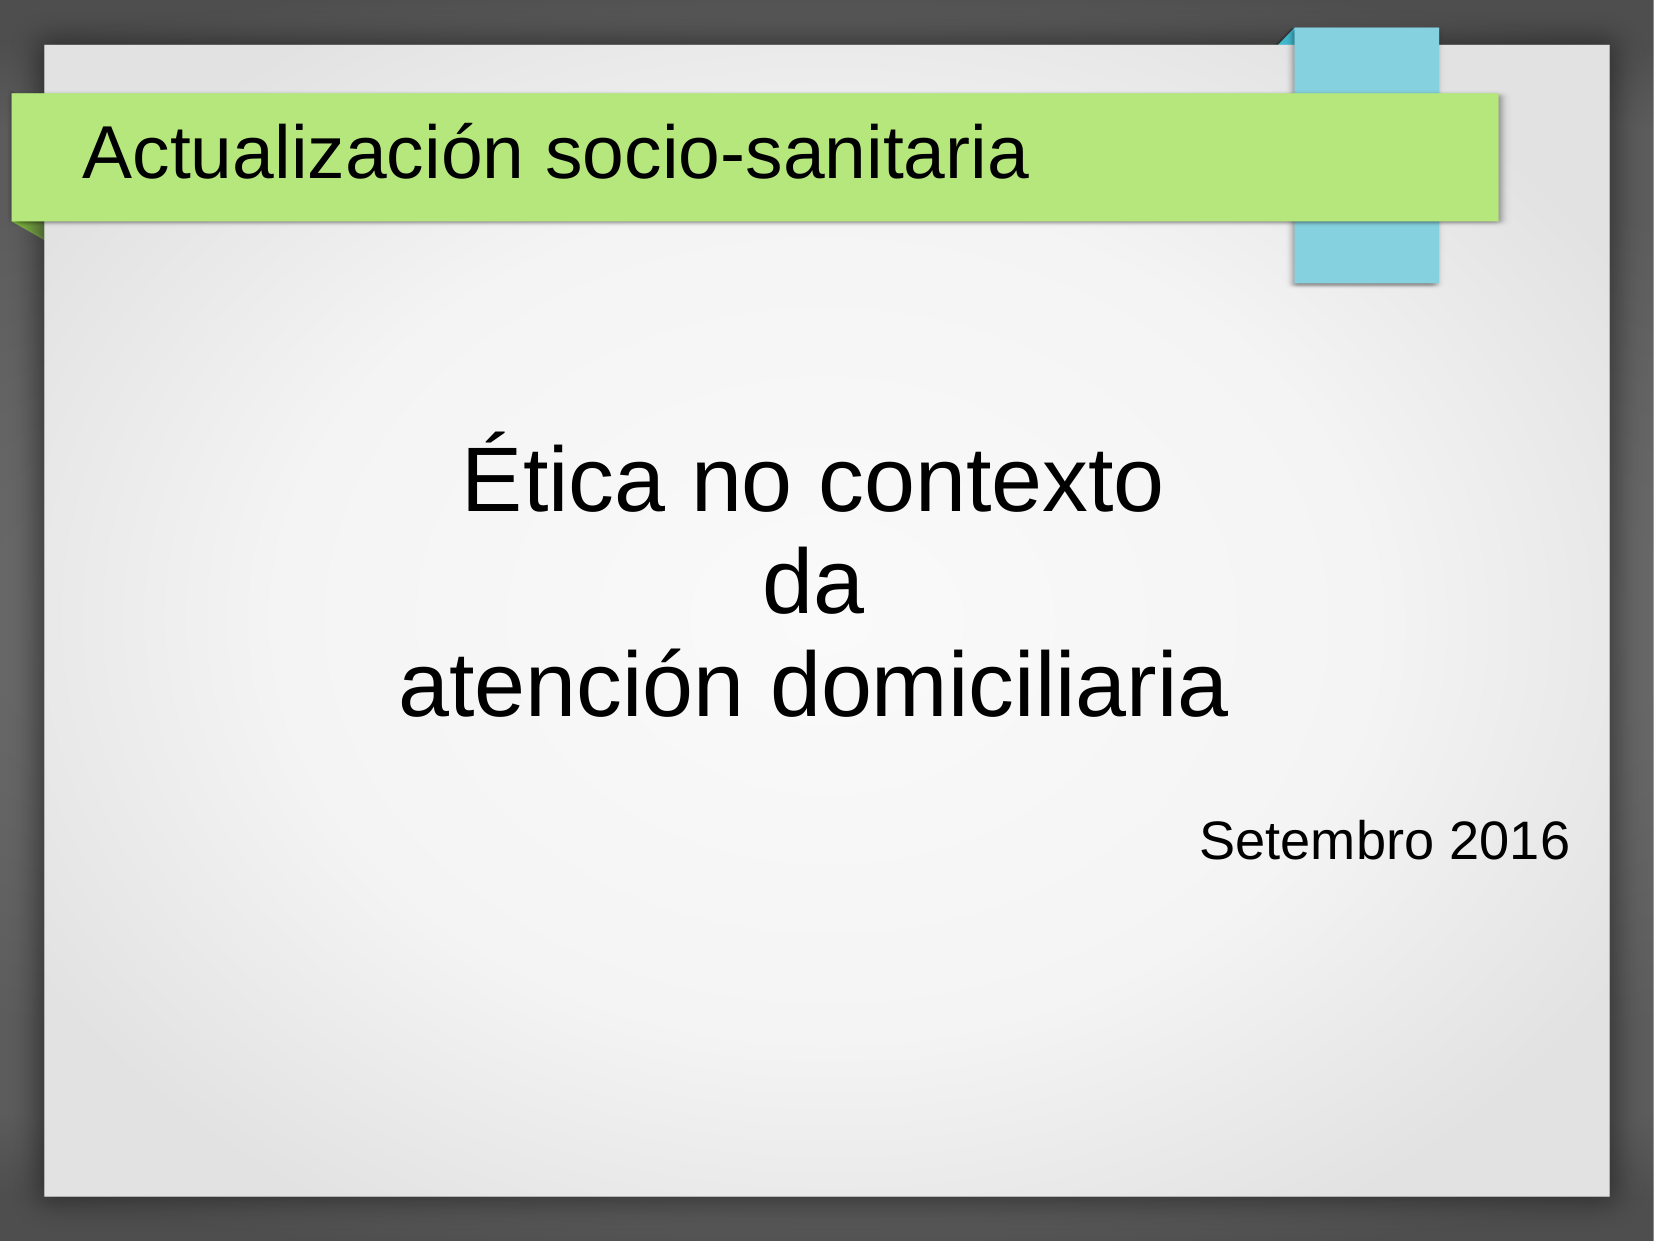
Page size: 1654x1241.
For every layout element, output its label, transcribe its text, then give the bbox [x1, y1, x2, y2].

title Actualización socio-sanitaria [82, 49, 1571, 257]
picture [0, 0, 1654, 1241]
subtitle Ética no contexto da atención domiciliaria Setembro 2016 [82, 290, 1571, 1010]
